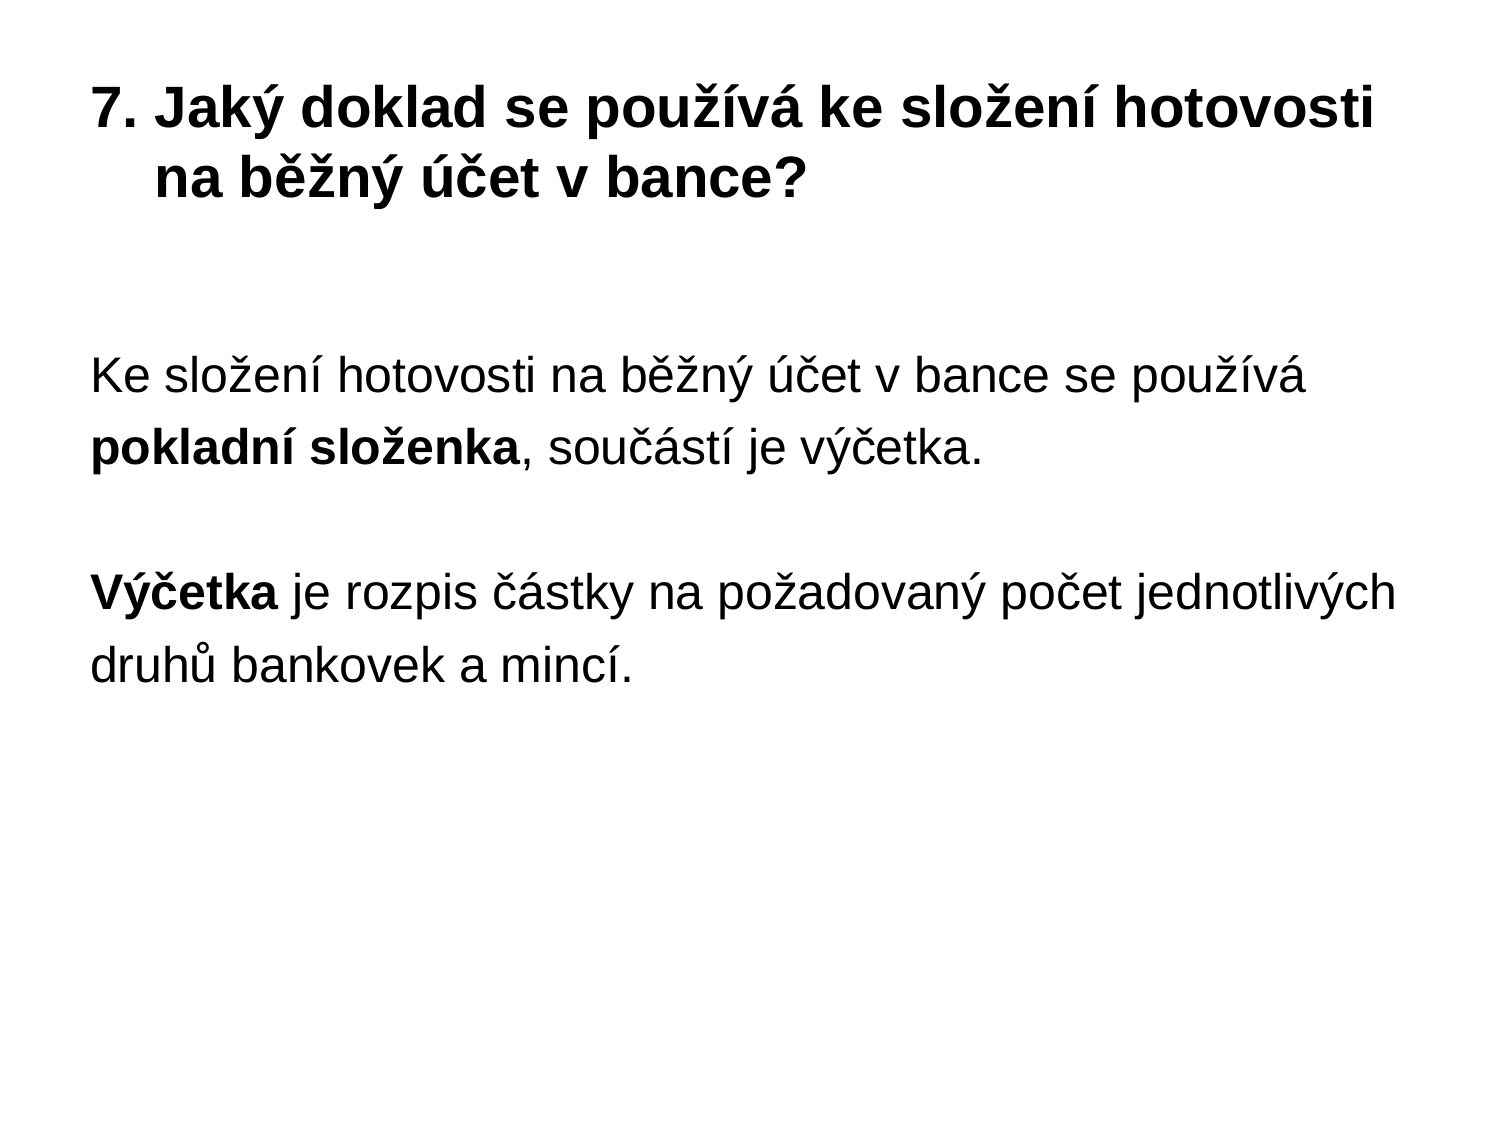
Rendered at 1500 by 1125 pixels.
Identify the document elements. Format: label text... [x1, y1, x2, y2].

list Ke složení hotovosti na běžný účet v bance se používá pokladní složenka, součástí je výčetka. Výčetka je rozpis částky na požadovaný počet jednotlivých druhů bankovek a mincí. [75, 262, 1426, 1006]
title 7. Jaký doklad se používá ke složení hotovosti na běžný účet v bance? [75, 45, 1426, 233]
